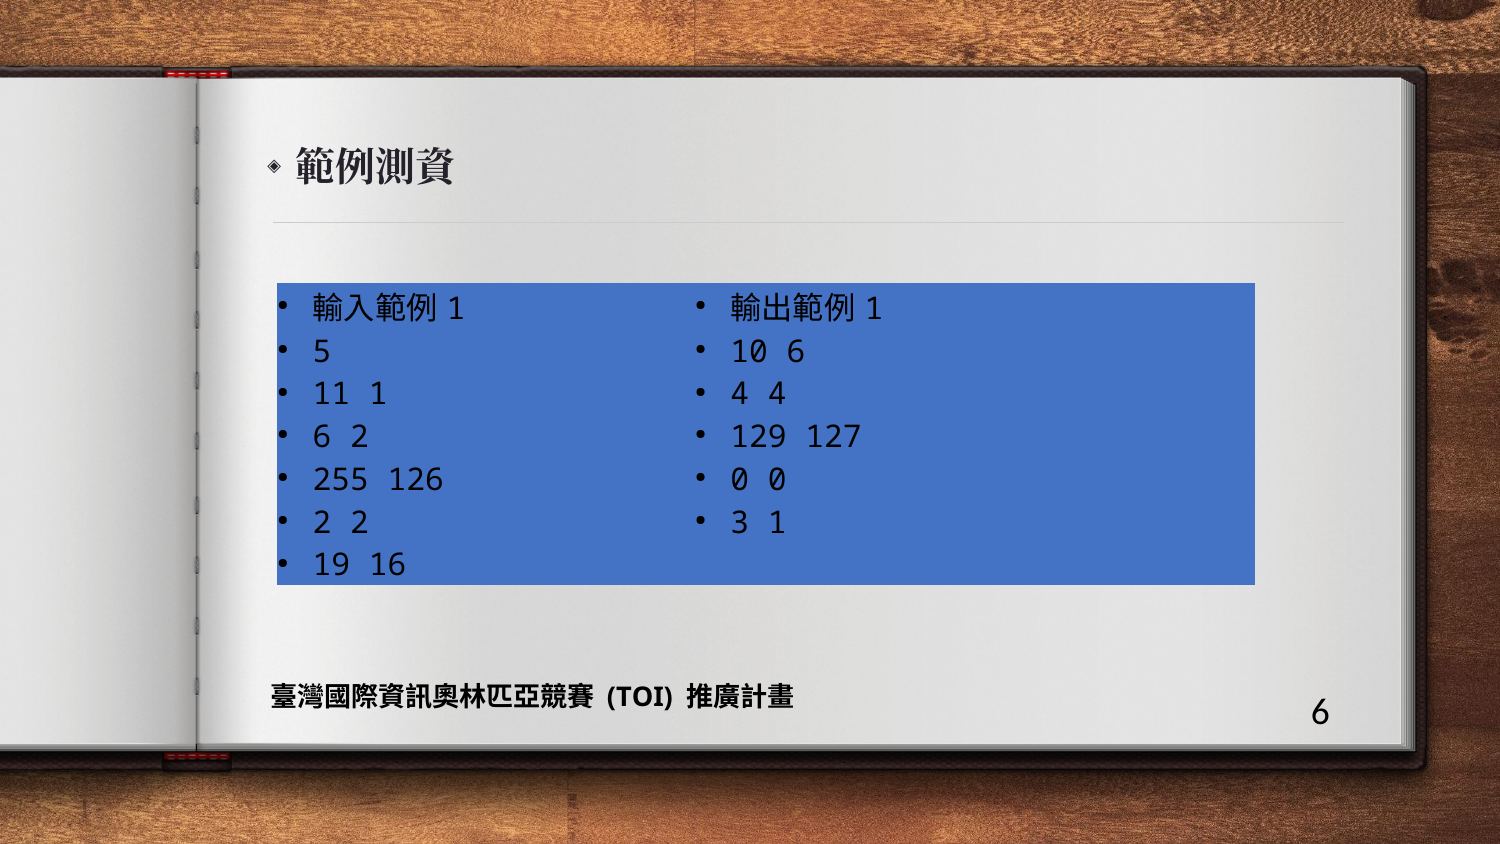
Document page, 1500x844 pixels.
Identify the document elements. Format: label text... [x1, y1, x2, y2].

table_header 輸出範例1 10 6 4 4 129 127 0 0 3 1 [695, 283, 1255, 585]
list 範例測資 [252, 126, 1194, 205]
table_header 輸入範例1 5 11 1 6 2 255 126 2 2 19 16 [277, 283, 695, 585]
text_box [1295, 672, 1386, 737]
